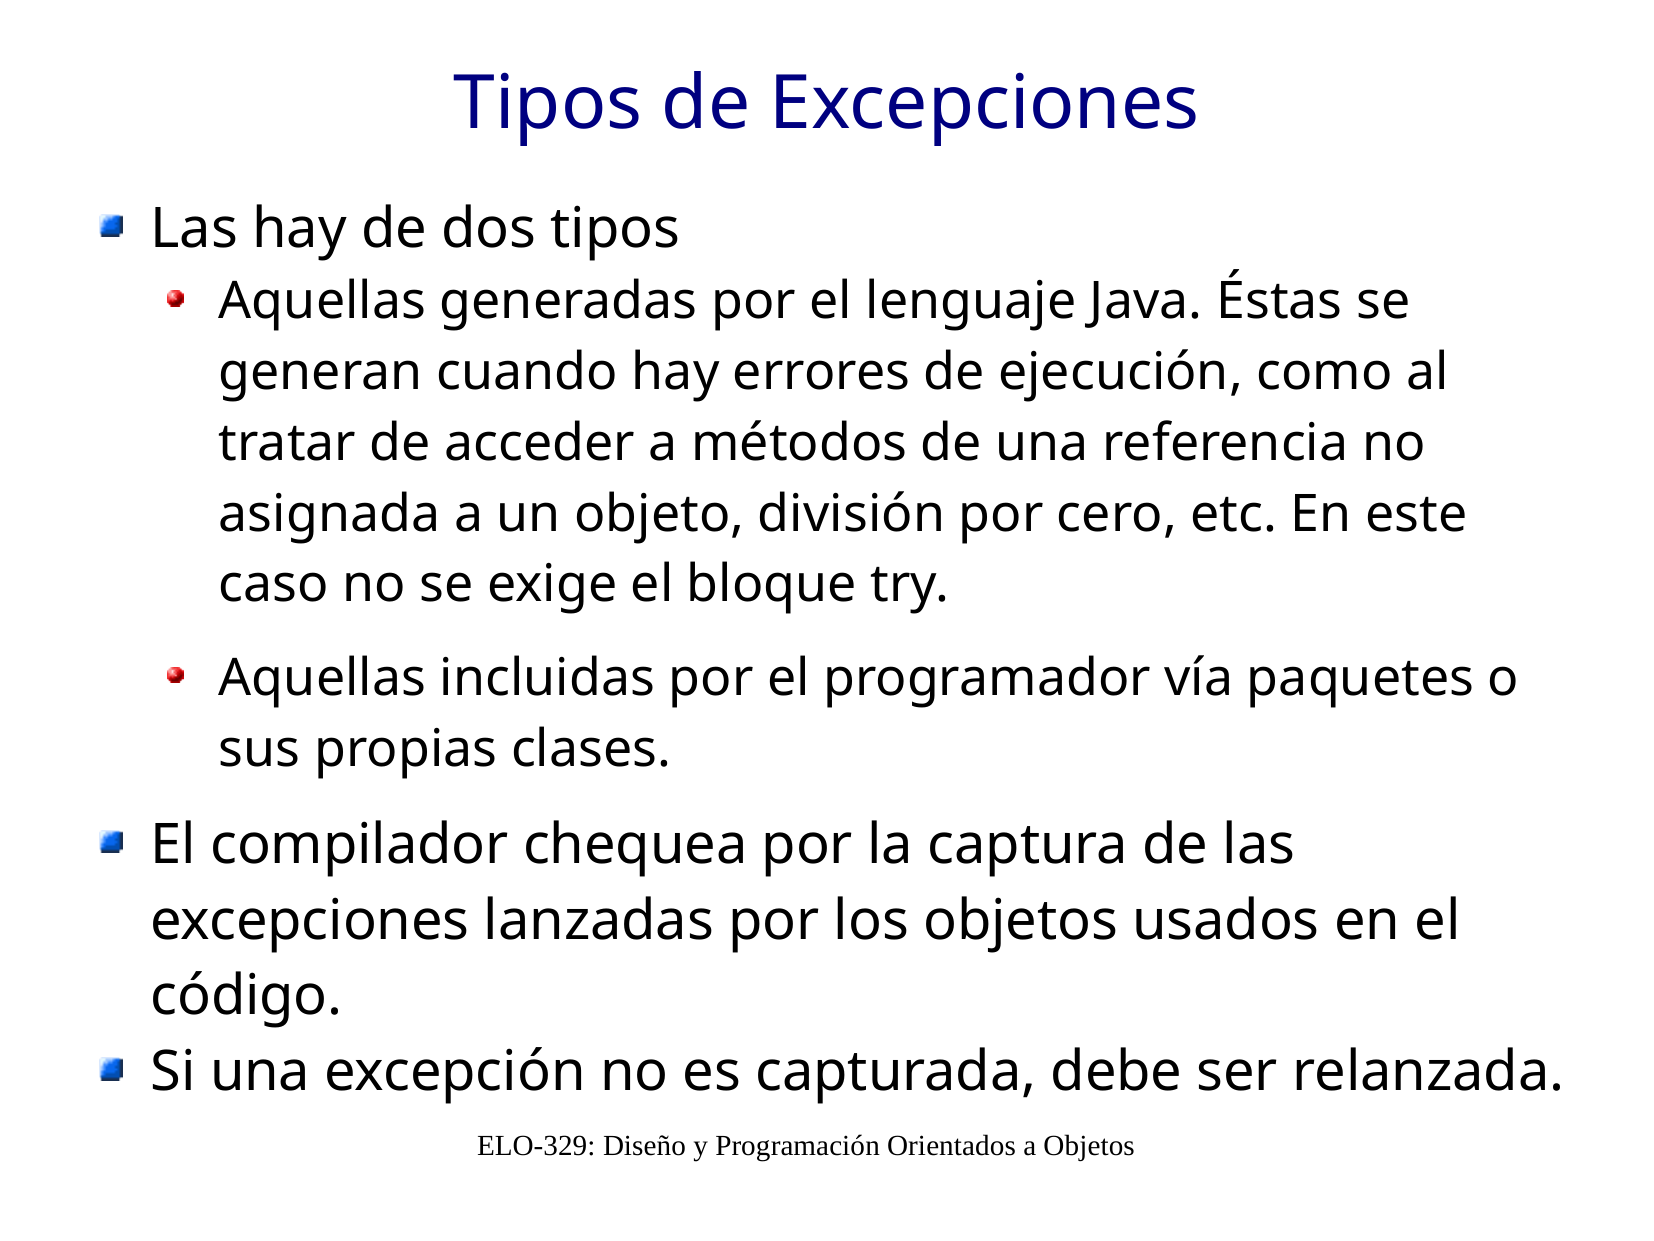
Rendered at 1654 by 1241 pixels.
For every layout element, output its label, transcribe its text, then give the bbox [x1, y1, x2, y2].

title Tipos de Excepciones [82, 49, 1571, 151]
list Las hay de dos tipos Aquellas generadas por el lenguaje Java. Éstas se generan cuando hay errores de ejecución, como al tratar de acceder a métodos de una referencia no asignada a un objeto, división por cero, etc. En este caso no se exige el bloque try. Aquellas incluidas por el programador vía paquetes o sus propias clases. El compilador chequea por la captura de las excepciones lanzadas por los objetos usados en el código. Si una excepción no es capturada, debe ser relanzada. [82, 187, 1571, 1124]
